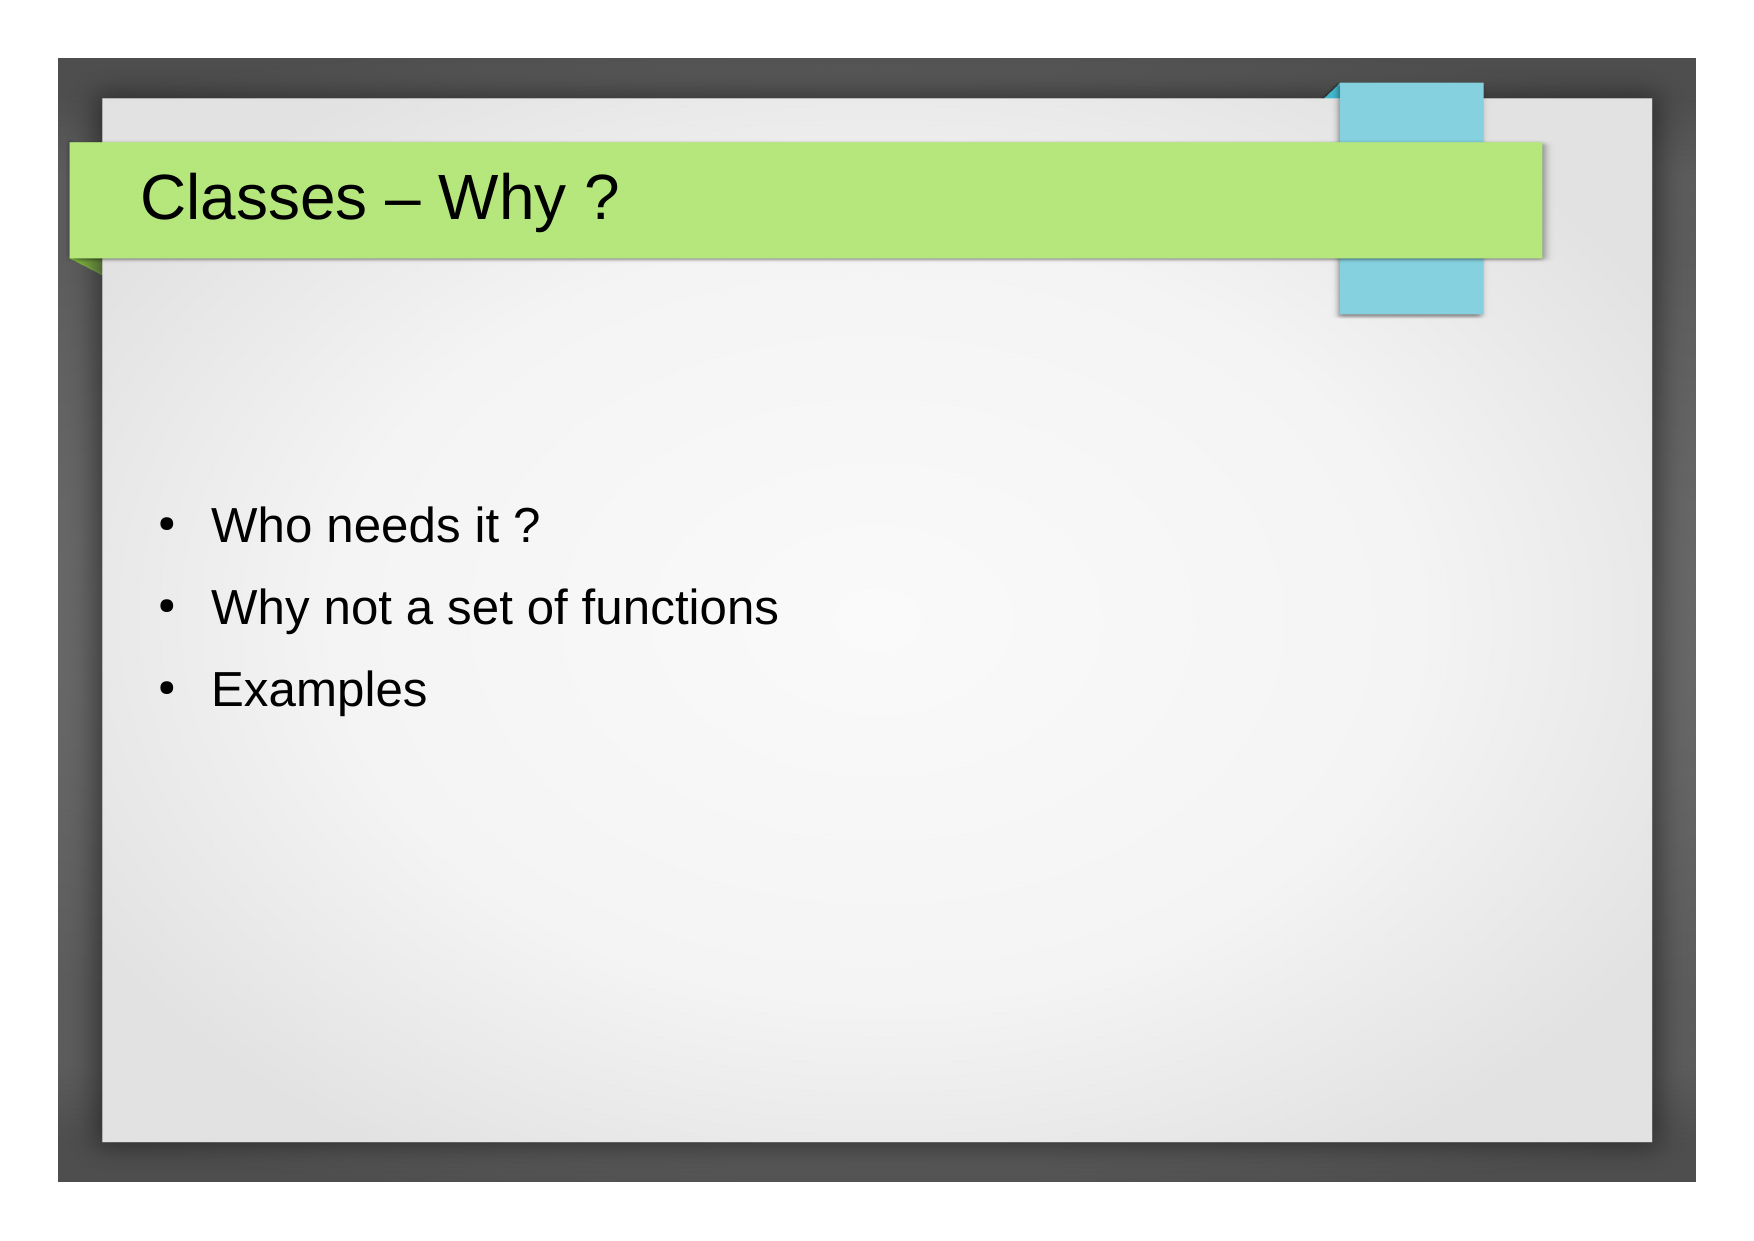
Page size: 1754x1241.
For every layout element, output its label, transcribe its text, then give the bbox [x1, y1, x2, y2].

title Classes – Why ? [140, 144, 1310, 251]
picture [58, 58, 1696, 1182]
list Who needs it ? Why not a set of functions Examples [140, 322, 1614, 974]
